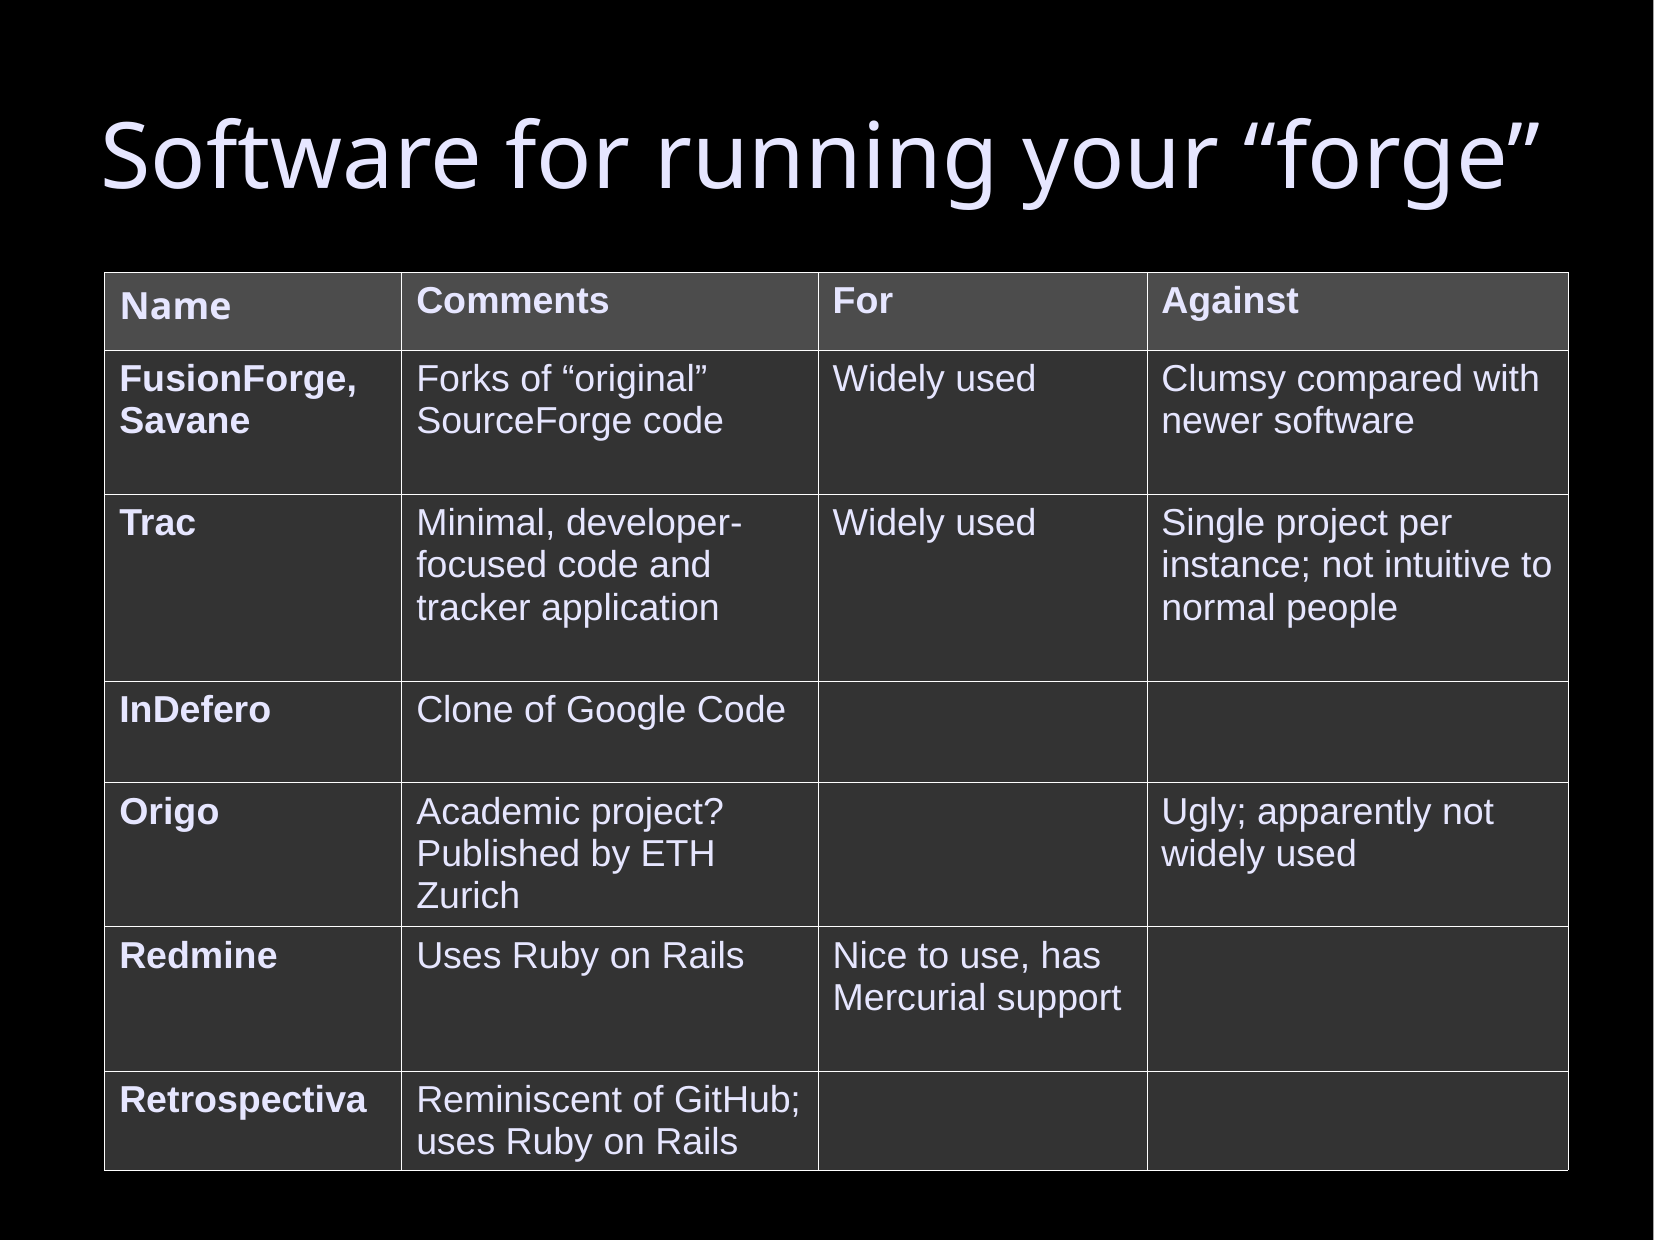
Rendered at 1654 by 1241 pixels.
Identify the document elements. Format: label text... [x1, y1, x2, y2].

table_cell [1148, 1072, 1568, 1170]
table_header Name [105, 273, 401, 350]
table_cell Widely used [819, 351, 1147, 494]
table_cell Forks of “original” SourceForge code [402, 351, 818, 494]
table_cell Redmine [105, 927, 401, 1071]
table_cell Origo [105, 783, 401, 926]
table_cell Widely used [819, 495, 1147, 681]
table_cell [819, 1072, 1147, 1170]
table_header For [819, 273, 1147, 350]
table_header Against [1148, 273, 1568, 350]
table_cell FusionForge, Savane [105, 351, 401, 494]
table_cell Clumsy compared with newer software [1148, 351, 1568, 494]
table_cell Nice to use, has Mercurial support [819, 927, 1147, 1071]
table_cell Trac [105, 495, 401, 681]
table_cell [1148, 682, 1568, 782]
table_cell [1148, 927, 1568, 1071]
table_cell Ugly; apparently not widely used [1148, 783, 1568, 926]
table_header Comments [402, 273, 818, 350]
table_cell Clone of Google Code [402, 682, 818, 782]
table_cell Retrospectiva [105, 1072, 401, 1170]
title Software for running your “forge” [82, 49, 1571, 257]
table_cell Single project per instance; not intuitive to normal people [1148, 495, 1568, 681]
table_cell Academic project? Published by ETH Zurich [402, 783, 818, 926]
table_cell [819, 783, 1147, 926]
table_cell [819, 682, 1147, 782]
table_cell Uses Ruby on Rails [402, 927, 818, 1071]
table_cell InDefero [105, 682, 401, 782]
table_cell Reminiscent of GitHub; uses Ruby on Rails [402, 1072, 818, 1170]
table_cell Minimal, developer-focused code and tracker application [402, 495, 818, 681]
